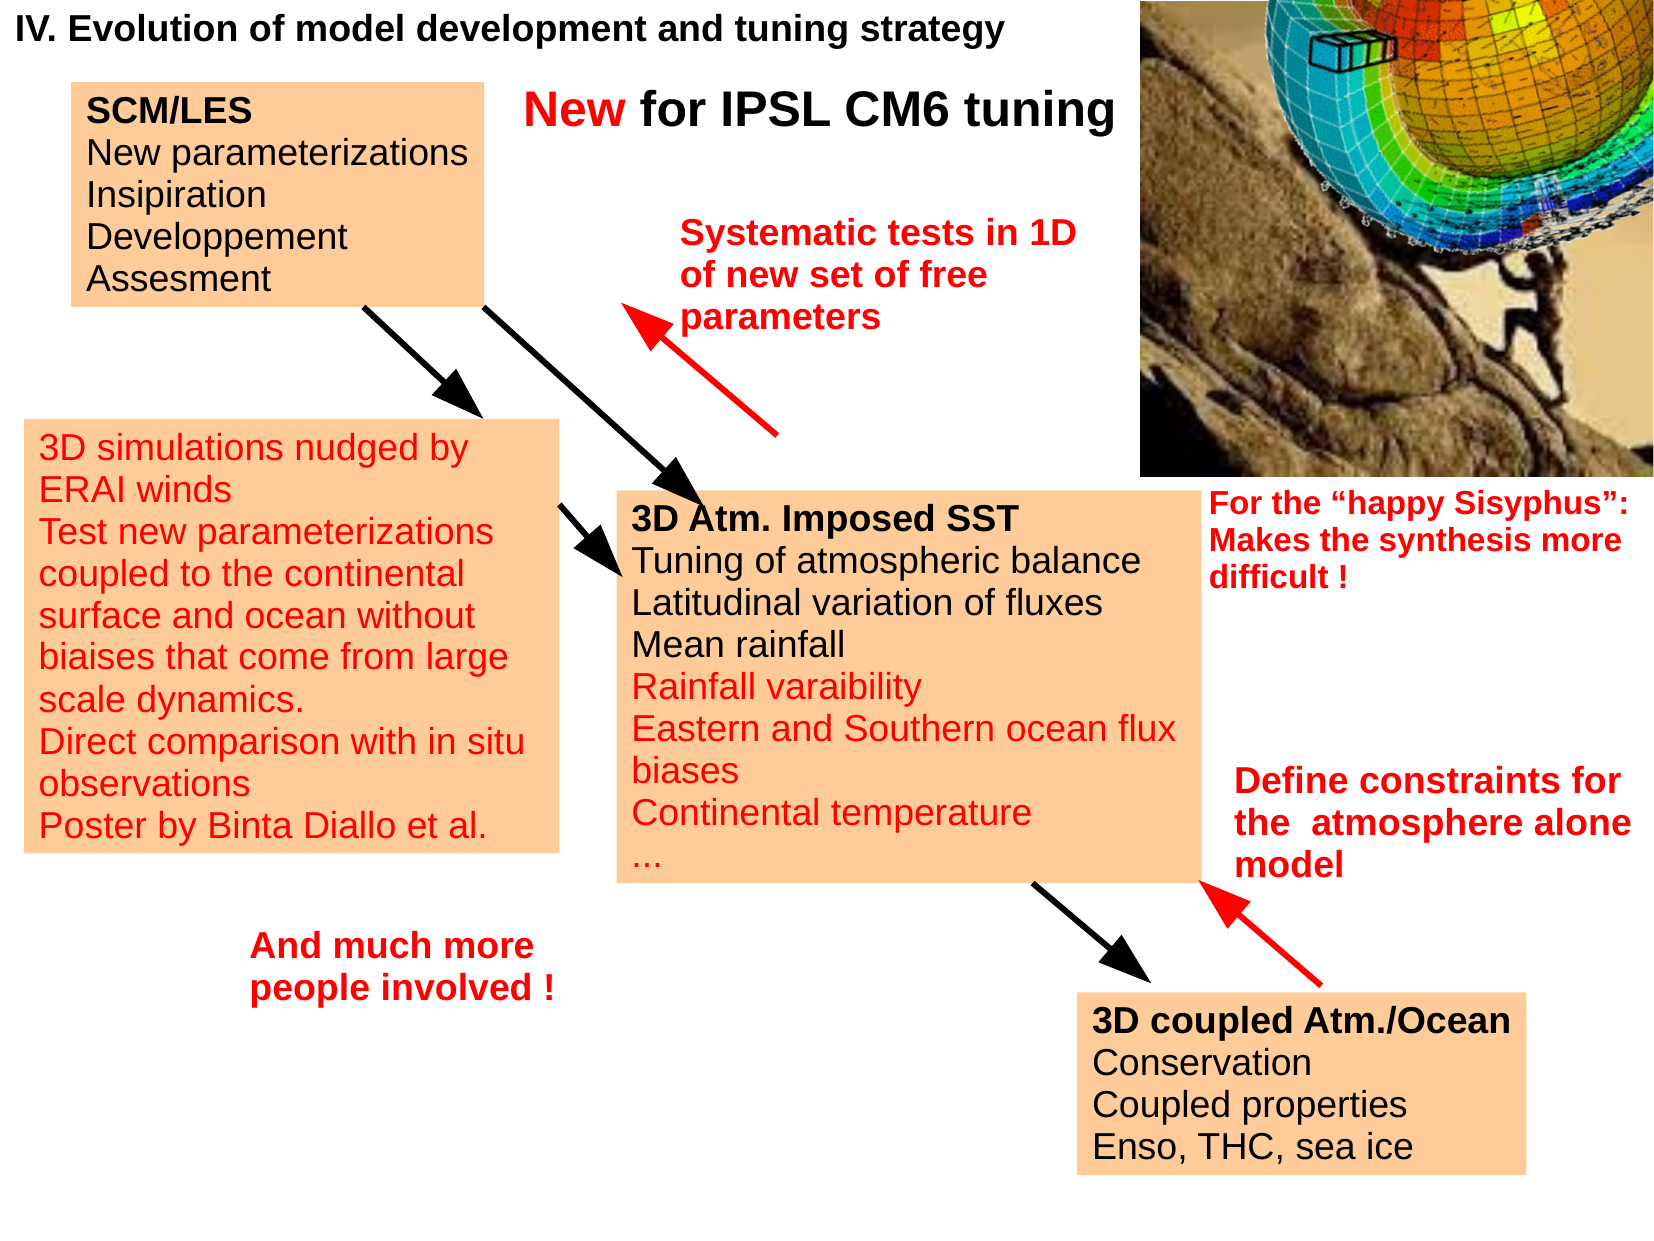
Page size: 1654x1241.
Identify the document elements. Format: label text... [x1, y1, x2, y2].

text_box New for IPSL CM6 tuning [508, 73, 1133, 145]
text_box Define constraints for the atmosphere alone model [1219, 752, 1654, 913]
text_box IV. Evolution of model development and tuning strategy [0, 0, 1022, 57]
text_box SCM/LES New parameterizations Insipiration Developpement Assesment [71, 82, 485, 307]
text_box And much more people involved ! [234, 917, 669, 1078]
picture [1140, 0, 1654, 477]
text_box Systematic tests in 1D of new set of free parameters [664, 204, 1100, 365]
text_box 3D Atm. Imposed SST Tuning of atmospheric balance Latitudinal variation of fluxes Mean rainfall Rainfall varaibility Eastern and Southern ocean flux biases Continental temperature ... [616, 490, 1202, 884]
text_box 3D coupled Atm./Ocean Conservation Coupled properties Enso, THC, sea ice [1077, 992, 1527, 1176]
text_box For the “happy Sisyphus”: Makes the synthesis more difficult ! [1194, 476, 1654, 637]
text_box 3D simulations nudged by ERAI winds Test new parameterizations coupled to the continental surface and ocean without biaises that come from large scale dynamics. Direct comparison with in situ observations Poster by Binta Diallo et al. [24, 418, 560, 854]
